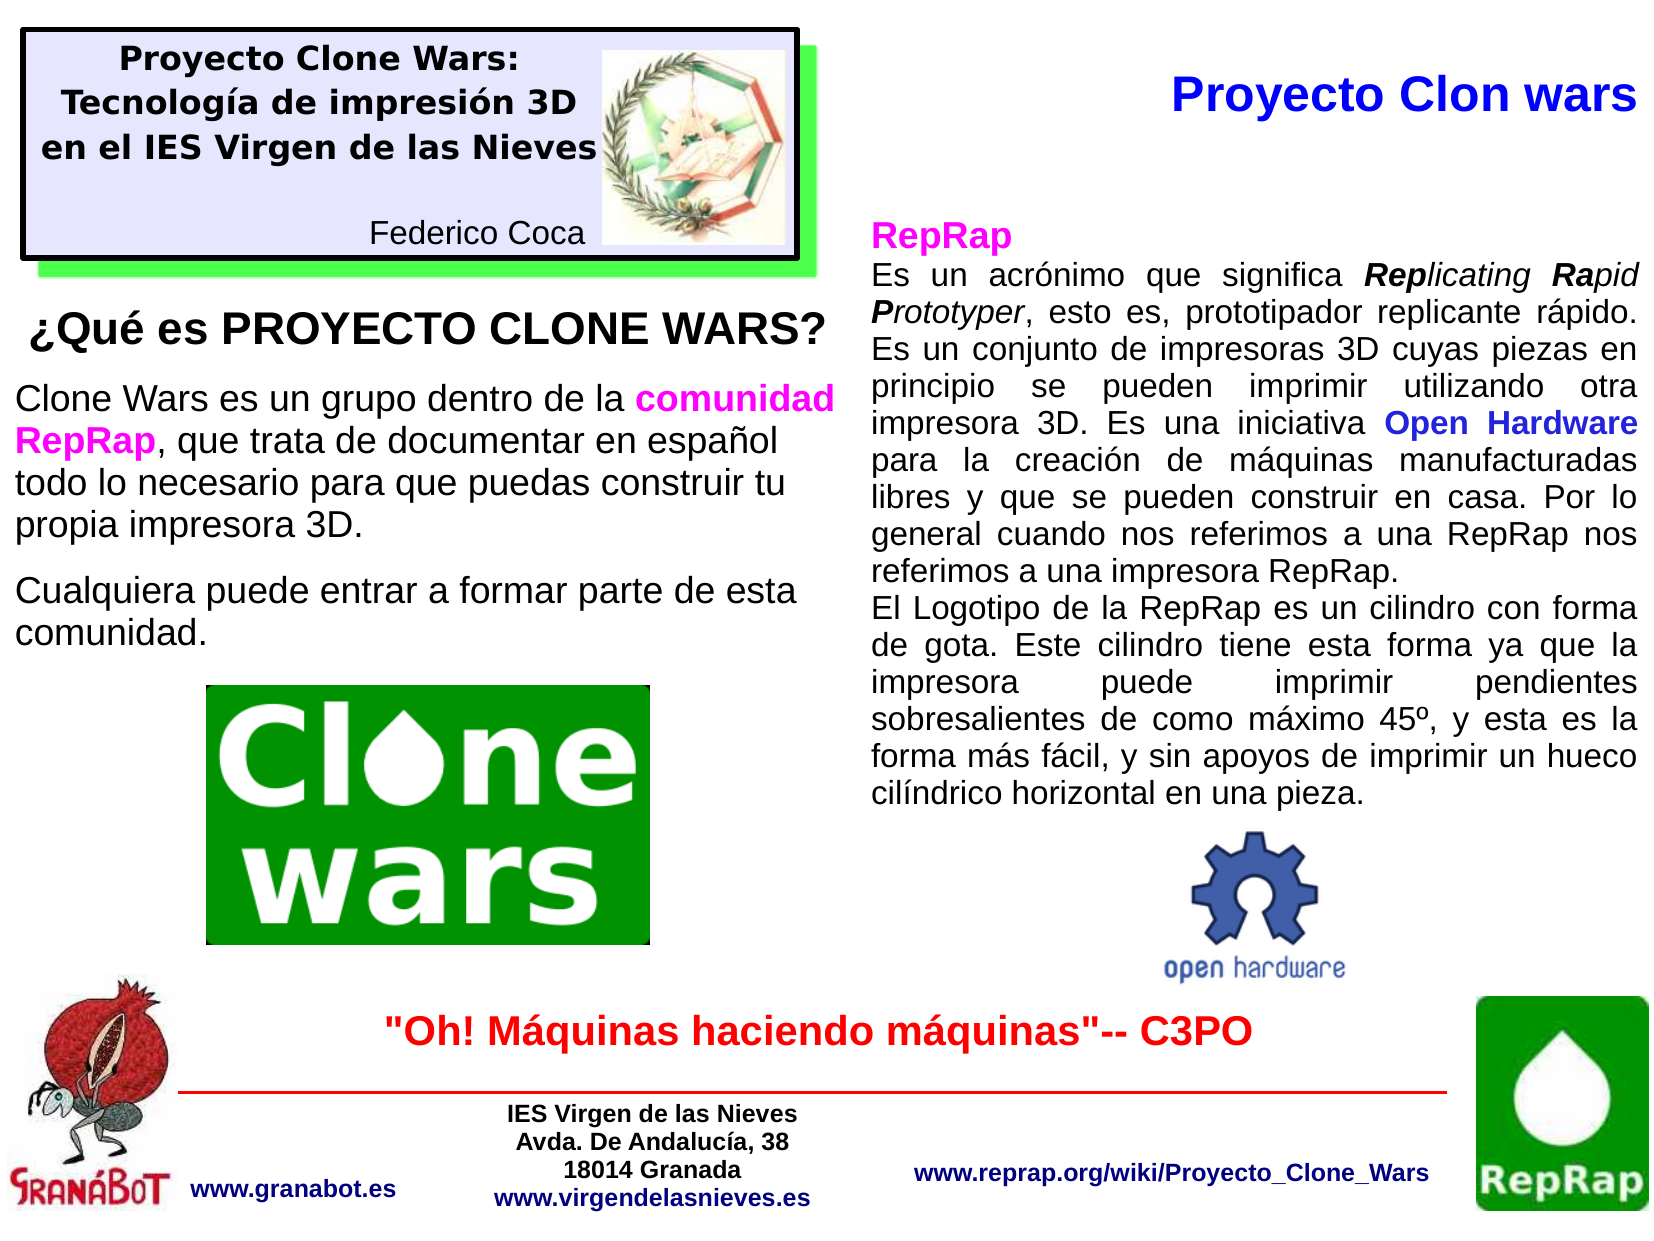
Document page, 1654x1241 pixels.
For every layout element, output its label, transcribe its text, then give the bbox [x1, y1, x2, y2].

text_box www.reprap.org/wiki/Proyecto_Clone_Wars [899, 1151, 1447, 1196]
text_box www.granabot.es [178, 1167, 414, 1211]
picture [206, 685, 650, 945]
text_box IES Virgen de las Nieves Avda. De Andalucía, 38 18014 Granada www.virgendelasnieves.es [479, 1092, 827, 1223]
text_box Proyecto Clon wars [1157, 59, 1654, 131]
text_box Federico Coca [354, 206, 601, 259]
text_box RepRap Es un acrónimo que significa Replicating Rapid Prototyper, esto es, prototipador replicante rápido. Es un conjunto de impresoras 3D cuyas piezas en principio se pueden imprimir utilizando otra impresora 3D. Es una iniciativa Open Hardware para la creación de máquinas manufacturadas libres y que se pueden construir en casa. Por lo general cuando nos referimos a una RepRap nos referimos a una impresora RepRap. El Logotipo de la RepRap es un cilindro con forma de gota. Este cilindro tiene esta forma ya que la impresora puede imprimir pendientes sobresalientes de como máximo 45º, y esta es la forma más fácil, y sin apoyos de imprimir un hueco cilíndrico horizontal en una pieza. [856, 206, 1654, 826]
picture [7, 974, 178, 1211]
picture [1476, 996, 1649, 1211]
picture [1155, 826, 1355, 990]
text_box Proyecto Clone Wars: Tecnología de impresión 3D en el IES Virgen de las Nieves [23, 29, 798, 259]
text_box "Oh! Máquinas haciendo máquinas"-- C3PO [369, 1000, 1285, 1063]
picture [602, 50, 786, 245]
text_box ¿Qué es PROYECTO CLONE WARS? Clone Wars es un grupo dentro de la comunidad RepRap, que trata de documentar en español todo lo necesario para que puedas construir tu propia impresora 3D. Cualquiera puede entrar a formar parte de esta comunidad. [0, 295, 856, 665]
